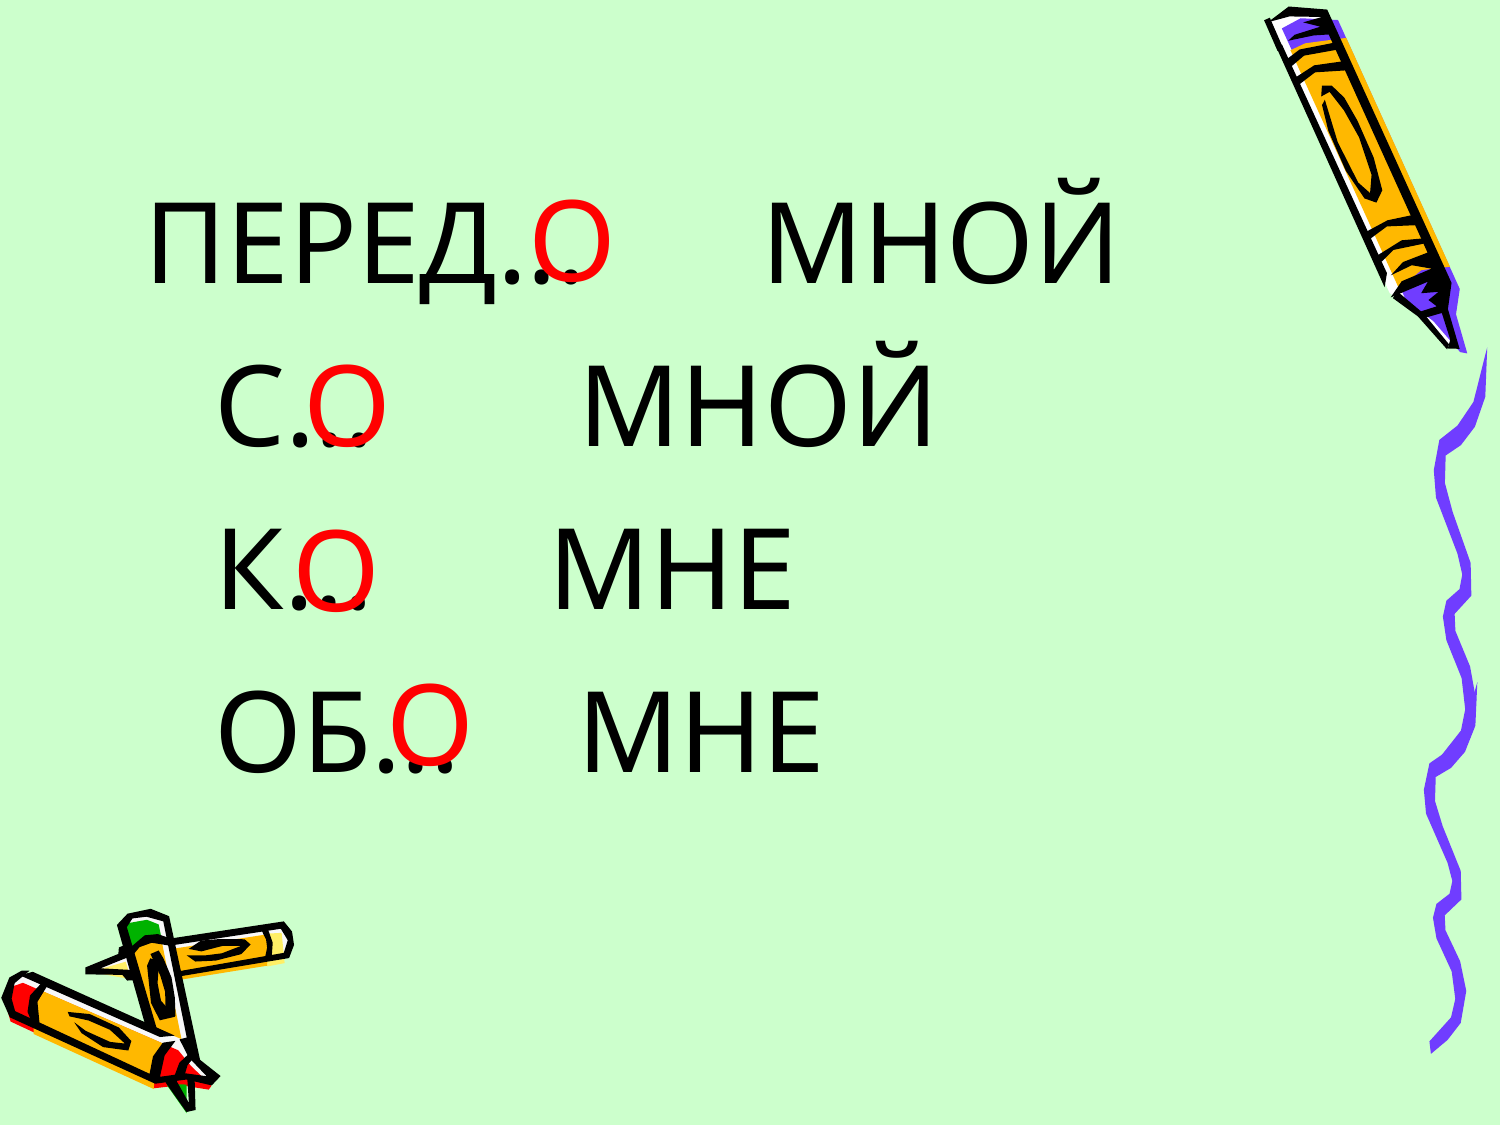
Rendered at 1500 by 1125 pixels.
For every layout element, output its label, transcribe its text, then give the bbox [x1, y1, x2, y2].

text_box О [289, 326, 414, 477]
text_box О [513, 160, 609, 312]
text_box О [277, 491, 408, 643]
list ПЕРЕД… МНОЙ С… МНОЙ К… МНЕ ОБ… МНЕ [112, 54, 1375, 1125]
text_box О [546, 208, 598, 273]
text_box О [372, 645, 479, 796]
